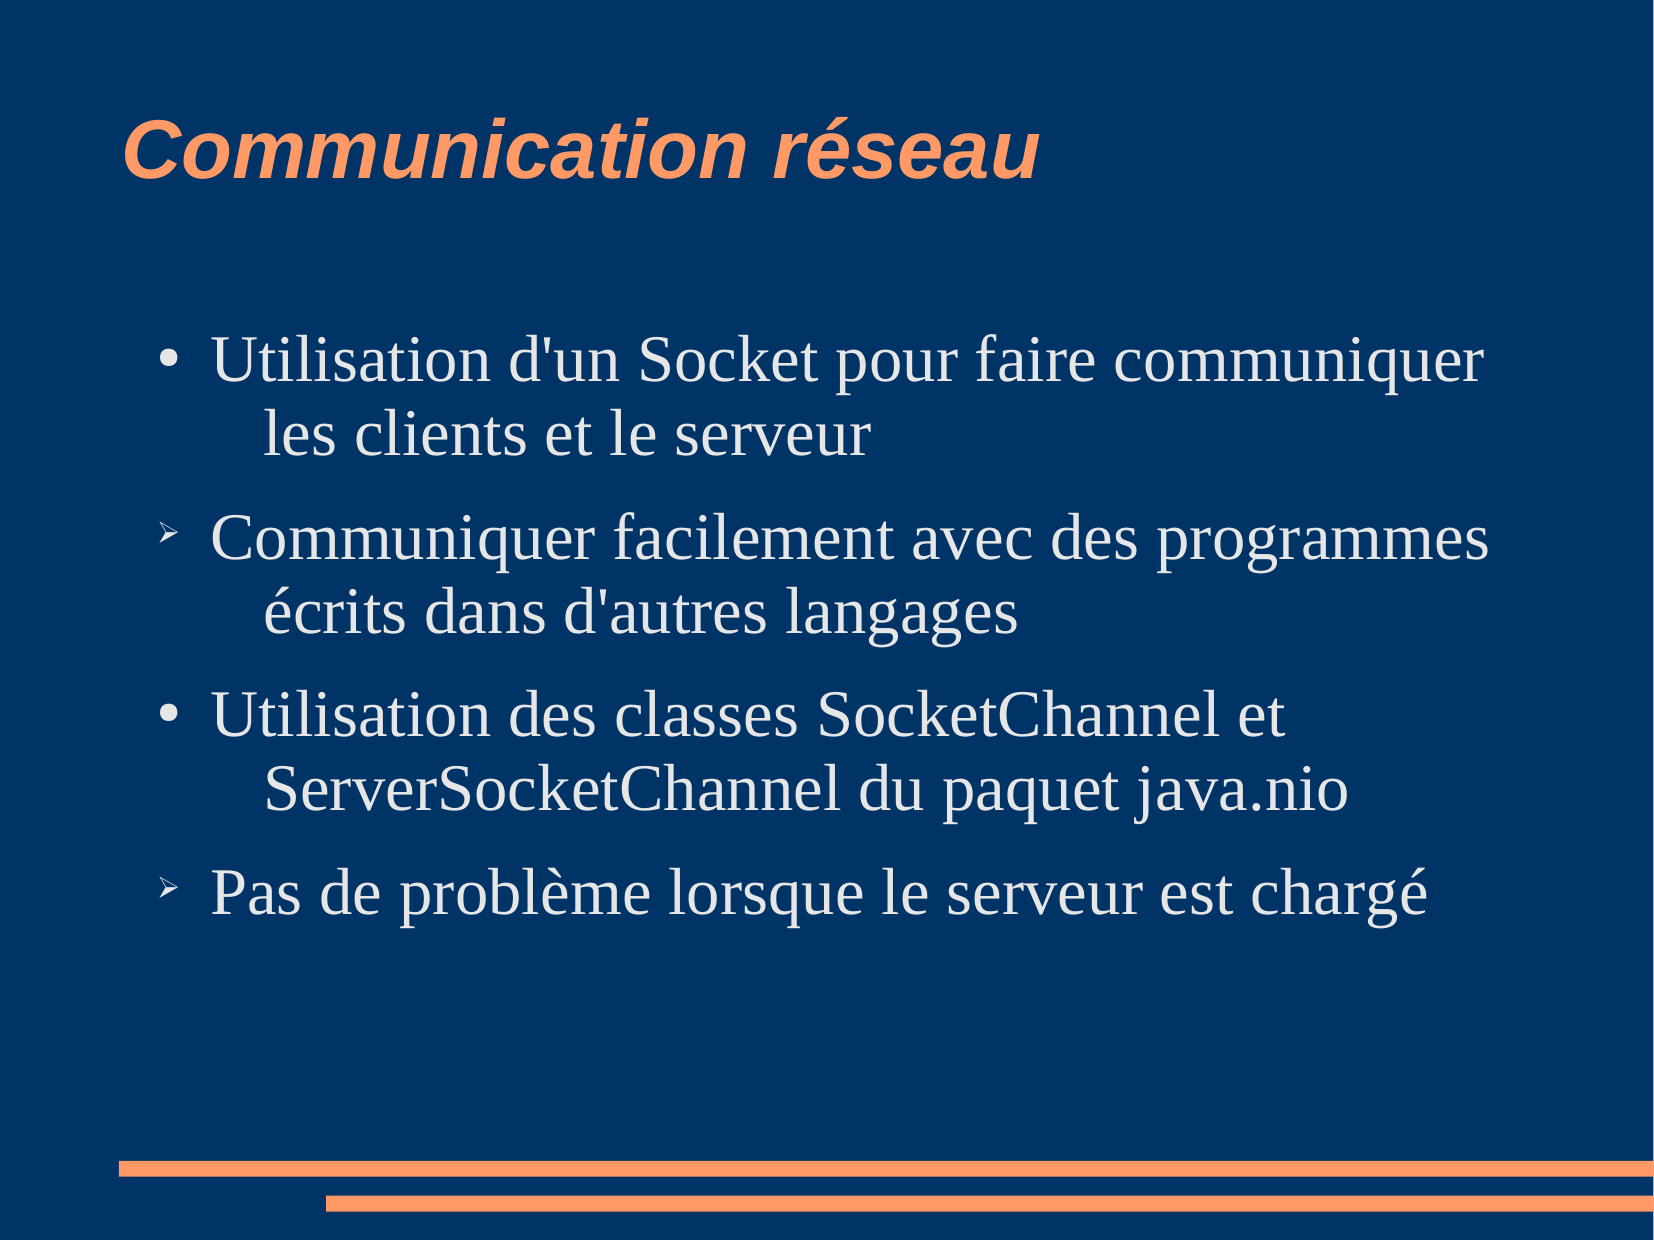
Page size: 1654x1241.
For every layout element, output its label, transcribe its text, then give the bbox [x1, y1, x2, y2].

title Communication réseau [121, 46, 1534, 254]
list Utilisation d'un Socket pour faire communiquer les clients et le serveur Communiquer facilement avec des programmes écrits dans d'autres langages Utilisation des classes SocketChannel et ServerSocketChannel du paquet java.nio Pas de problème lorsque le serveur est chargé [121, 322, 1561, 1132]
